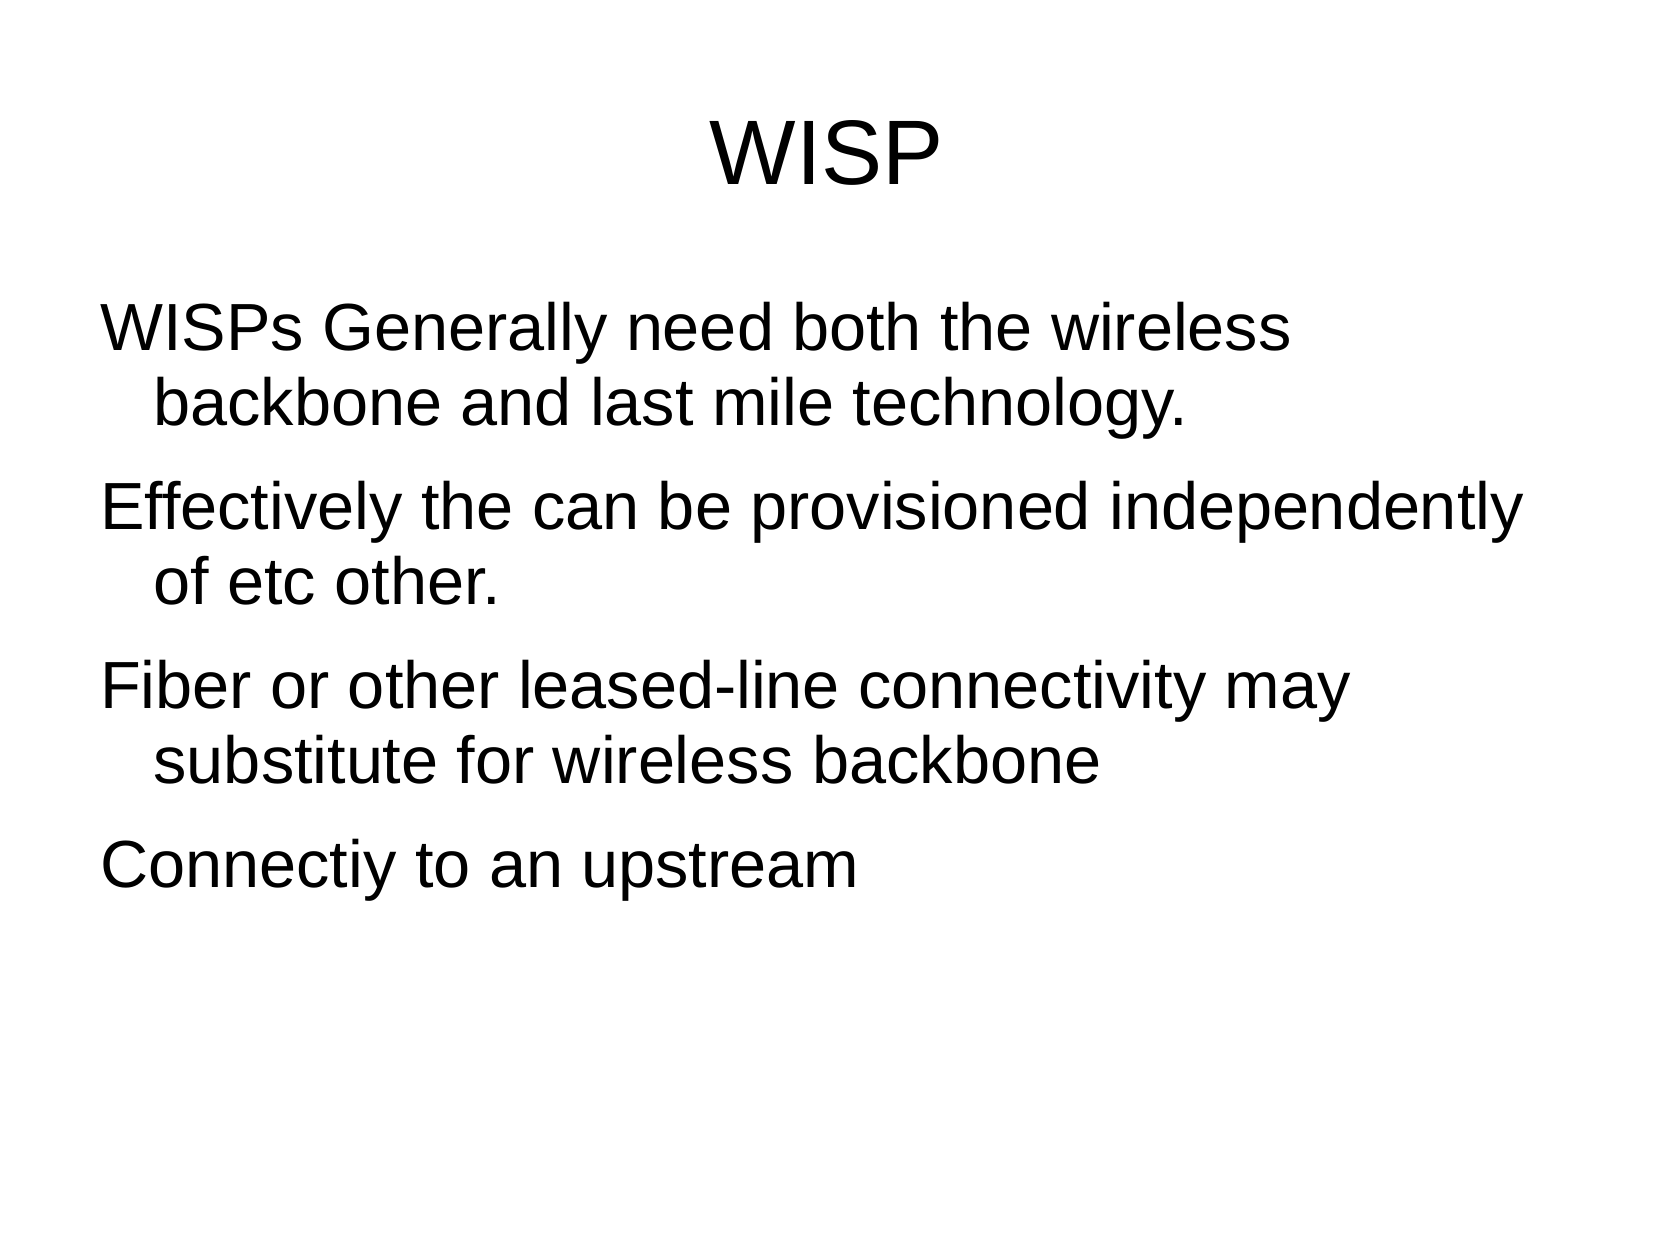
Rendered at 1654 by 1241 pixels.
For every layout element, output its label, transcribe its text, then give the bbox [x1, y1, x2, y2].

title WISP [82, 56, 1571, 250]
list WISPs Generally need both the wireless backbone and last mile technology. Effectively the can be provisioned independently of etc other. Fiber or other leased-line connectivity may substitute for wireless backbone Connectiy to an upstream [82, 290, 1571, 1094]
